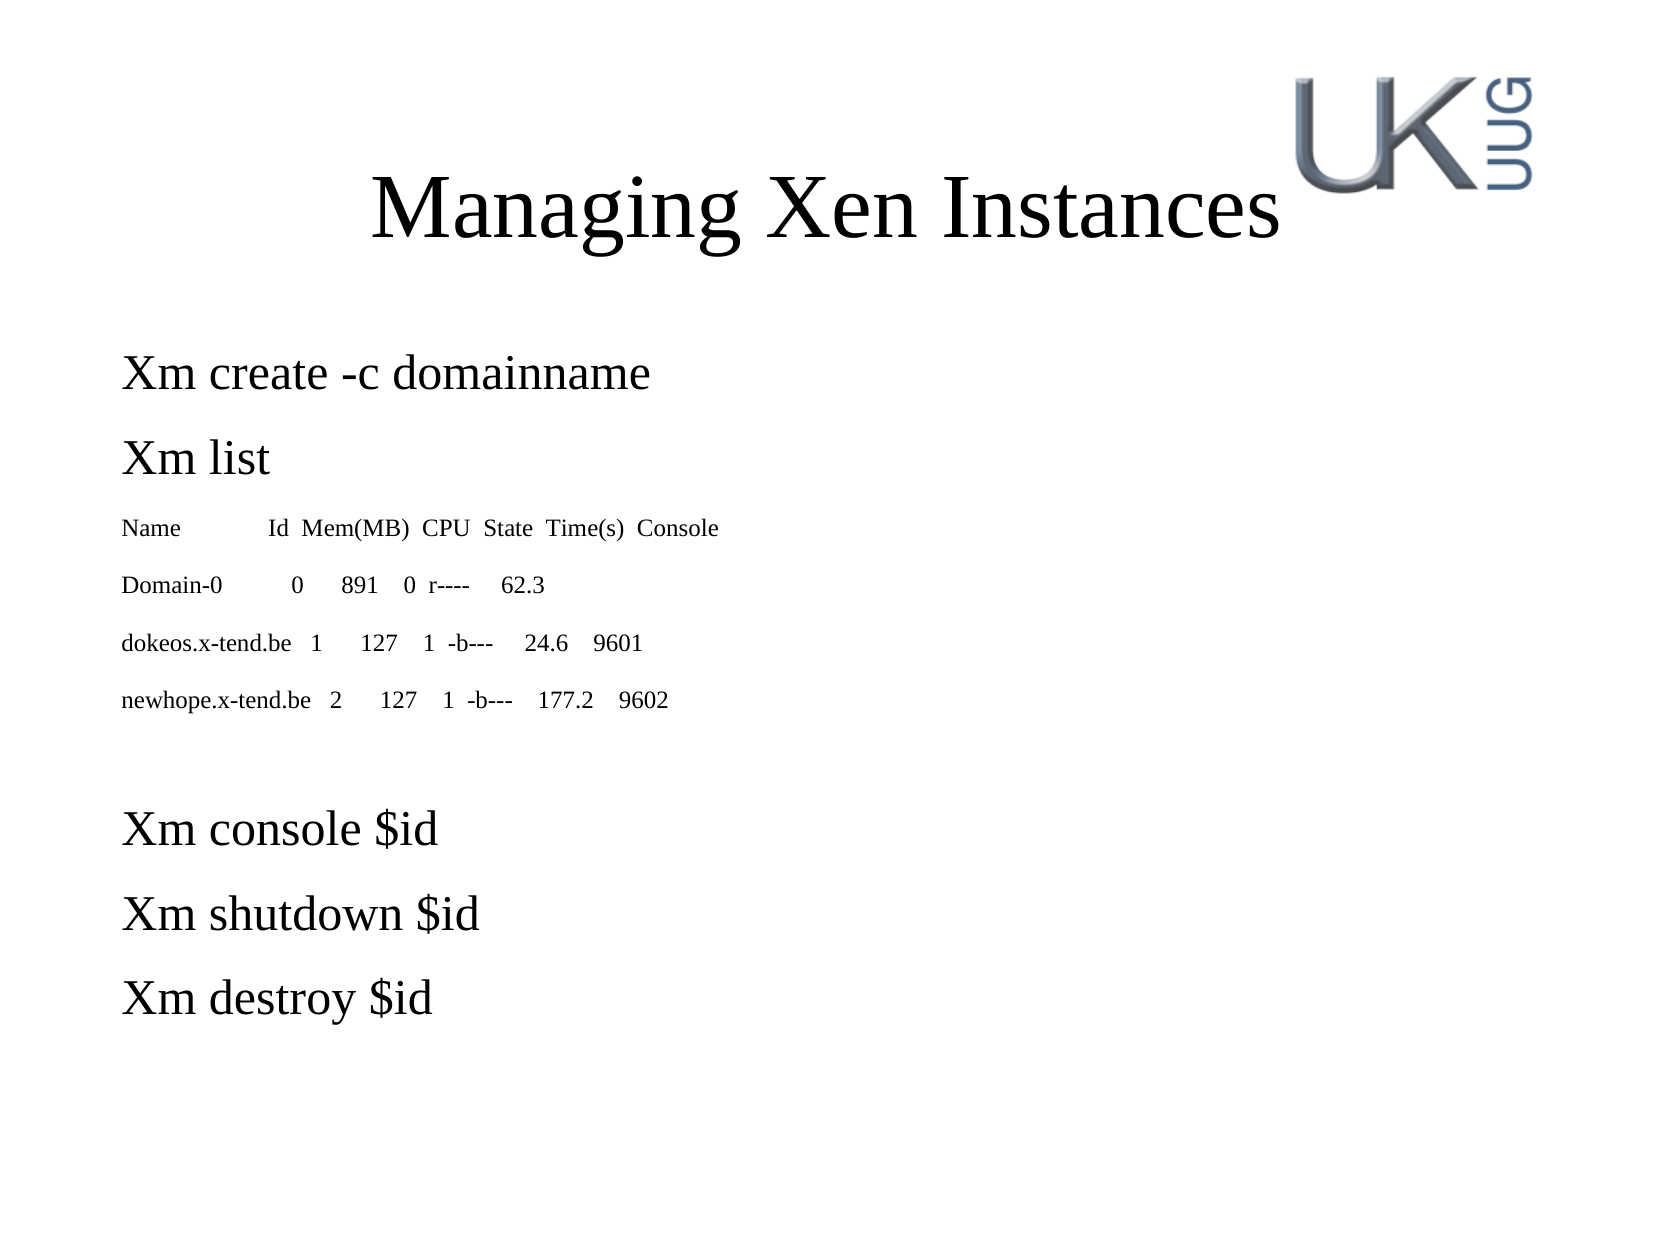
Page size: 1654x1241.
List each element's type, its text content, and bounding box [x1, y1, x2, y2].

picture [1289, 74, 1538, 196]
title Managing Xen Instances [121, 102, 1534, 311]
list Xm create -c domainname Xm list Name Id Mem(MB) CPU State Time(s) Console Domain-0 0 891 0 r---- 62.3 dokeos.x-tend.be 1 127 1 -b--- 24.6 9601 newhope.x-tend.be 2 127 1 -b--- 177.2 9602 Xm console $id Xm shutdown $id Xm destroy $id [121, 344, 1534, 1131]
